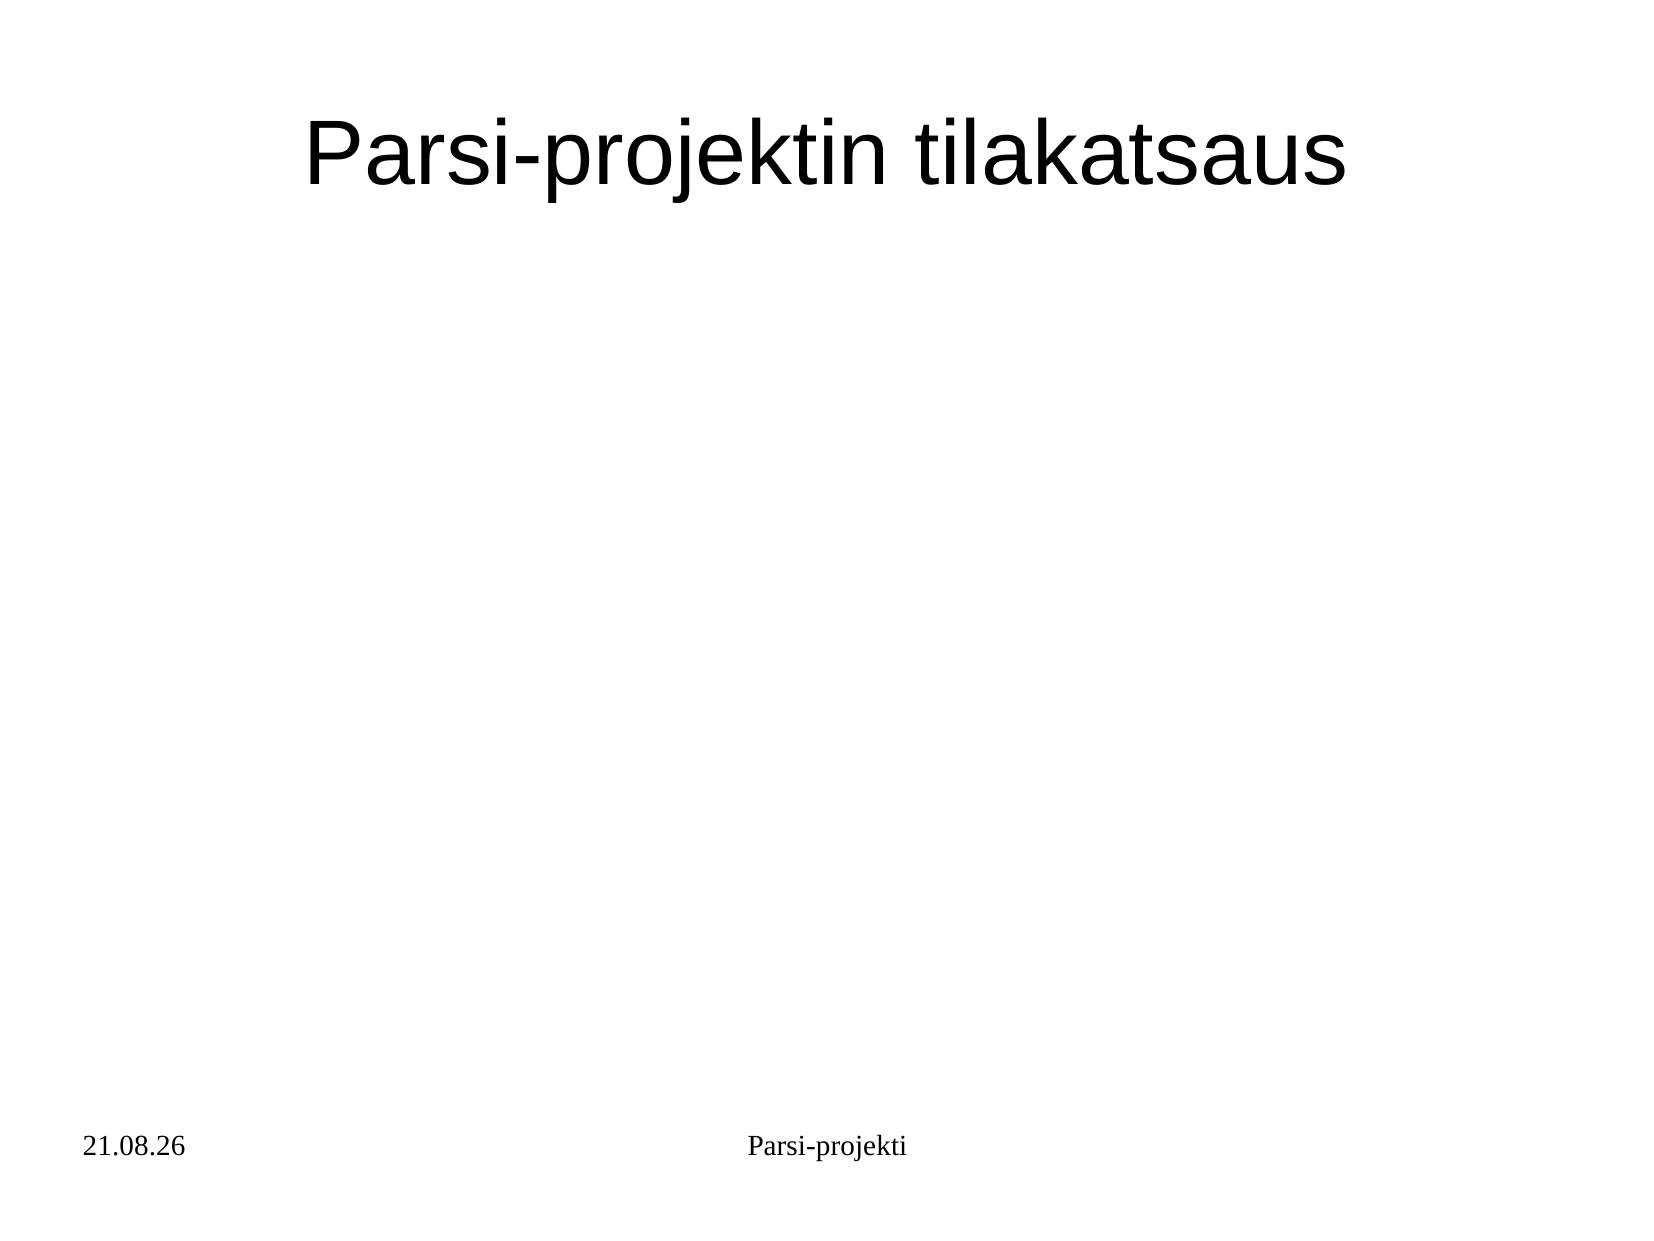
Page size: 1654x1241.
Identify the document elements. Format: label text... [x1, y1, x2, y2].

title Parsi-projektin tilakatsaus [82, 49, 1571, 257]
